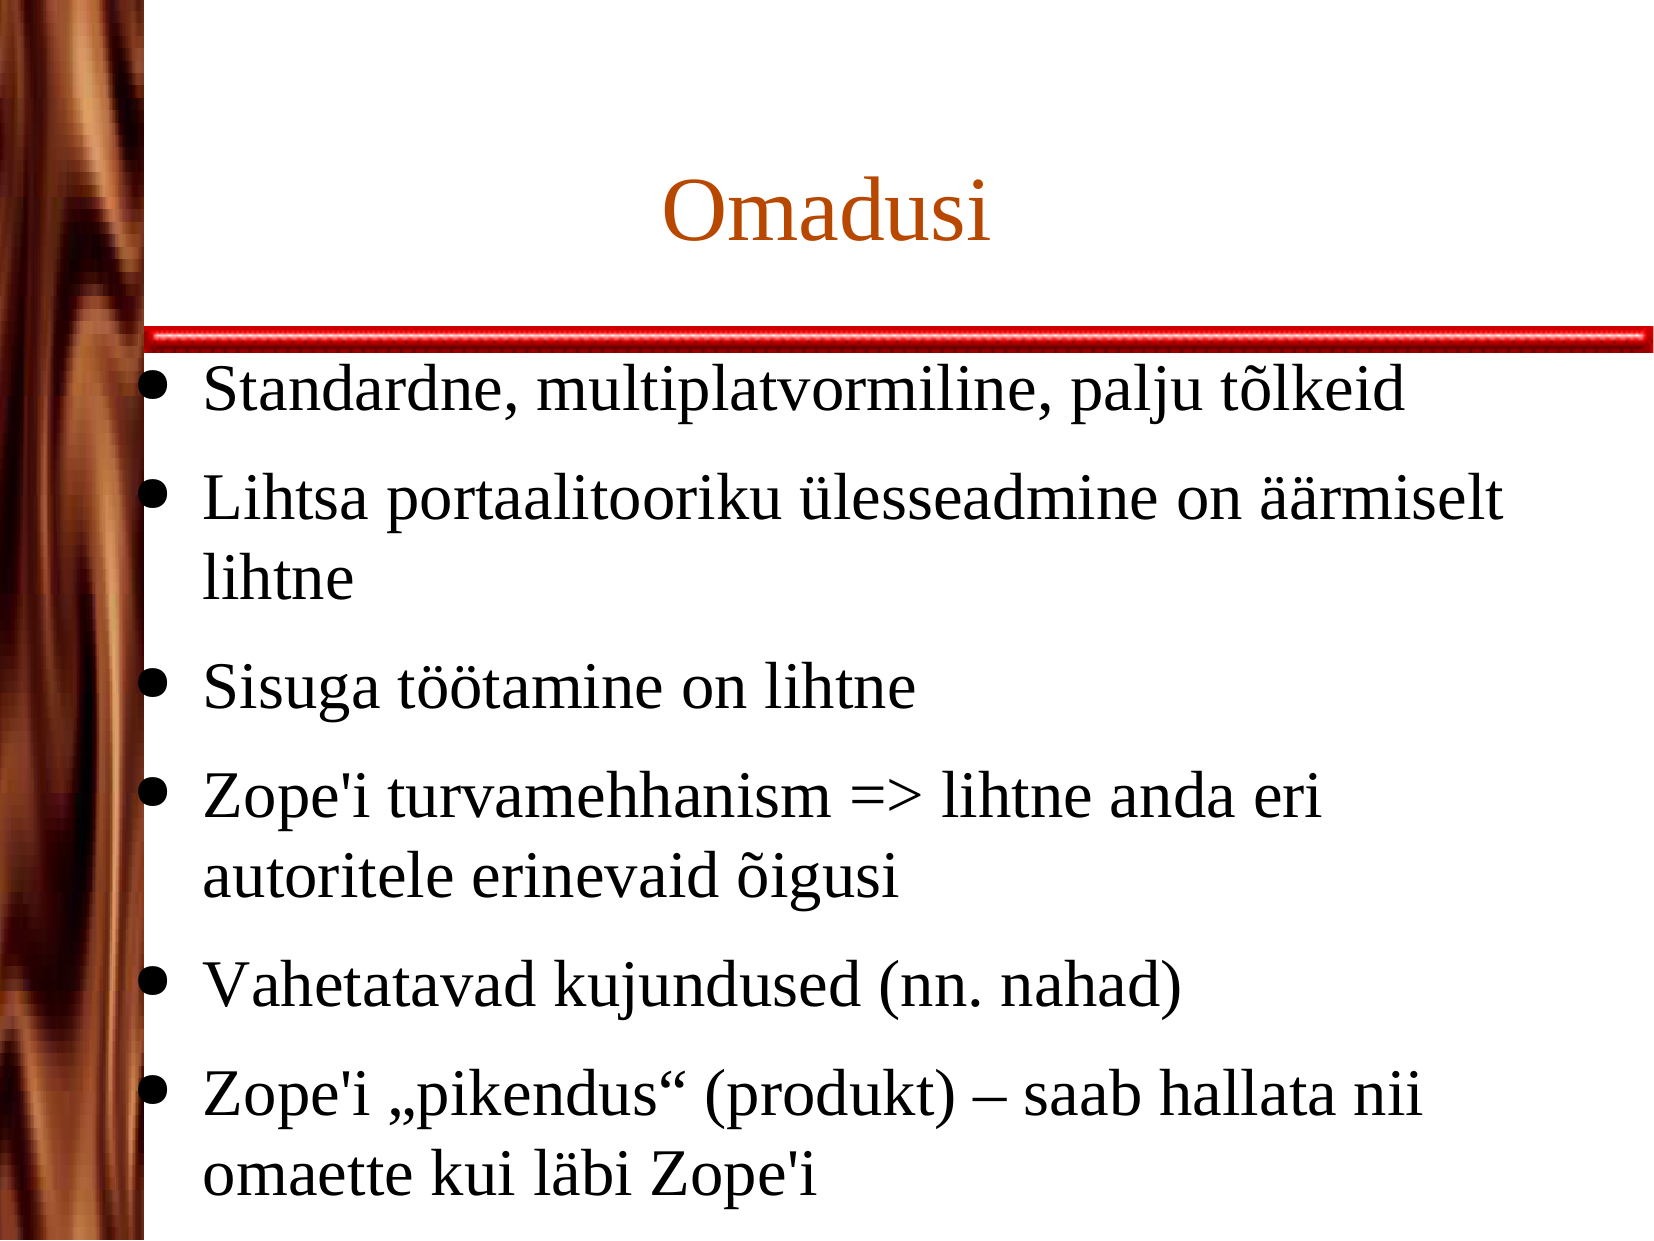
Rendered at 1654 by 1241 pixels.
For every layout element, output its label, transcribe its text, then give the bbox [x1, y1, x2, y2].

title Omadusi [121, 98, 1533, 314]
list Standardne, multiplatvormiline, palju tõlkeid Lihtsa portaalitooriku ülesseadmine on äärmiselt lihtne Sisuga töötamine on lihtne Zope'i turvamehhanism => lihtne anda eri autoritele erinevaid õigusi Vahetatavad kujundused (nn. nahad) Zope'i „pikendus“ (produkt) – saab hallata nii omaette kui läbi Zope'i [121, 344, 1533, 1205]
picture [0, 0, 1654, 1240]
